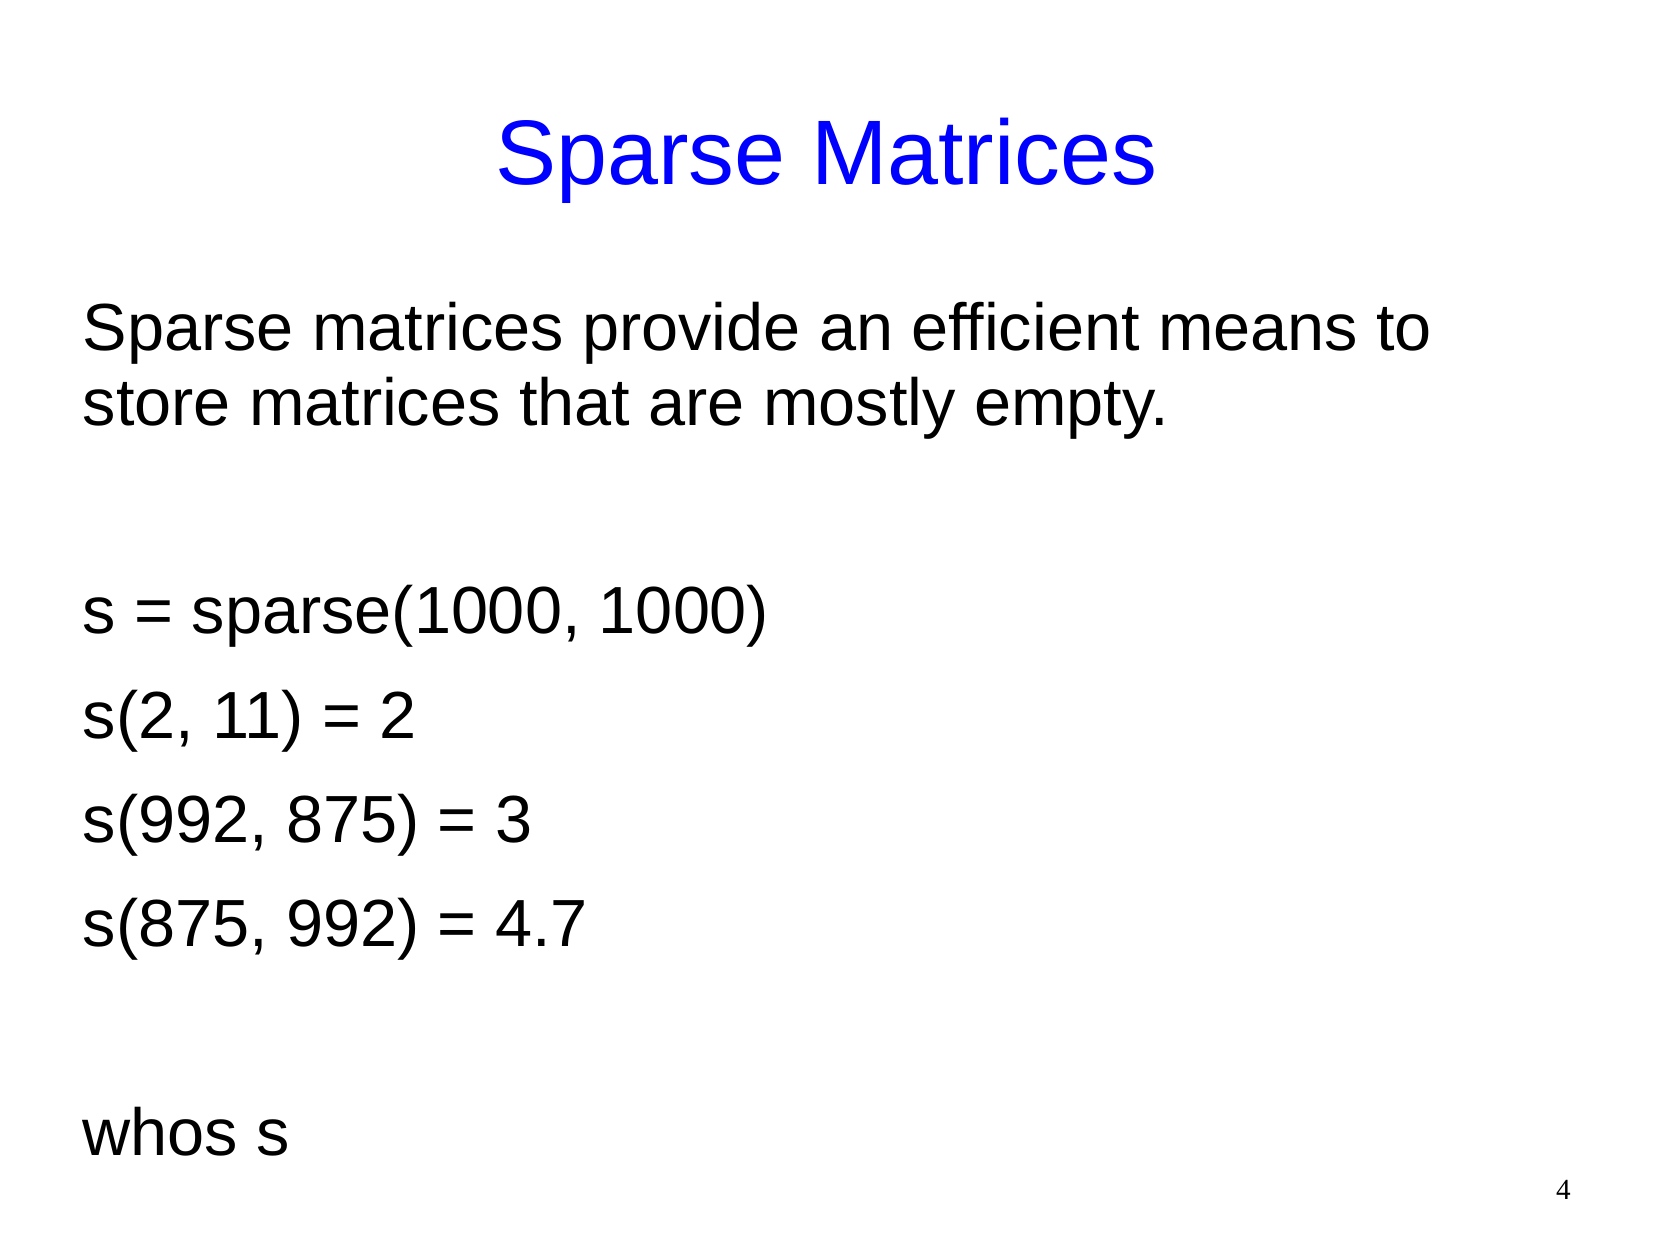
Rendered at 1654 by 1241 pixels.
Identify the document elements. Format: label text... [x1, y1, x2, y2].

title Sparse Matrices [82, 56, 1571, 250]
list Sparse matrices provide an efficient means to store matrices that are mostly empty. s = sparse(1000, 1000) s(2, 11) = 2 s(992, 875) = 3 s(875, 992) = 4.7 whos s [82, 290, 1571, 1170]
